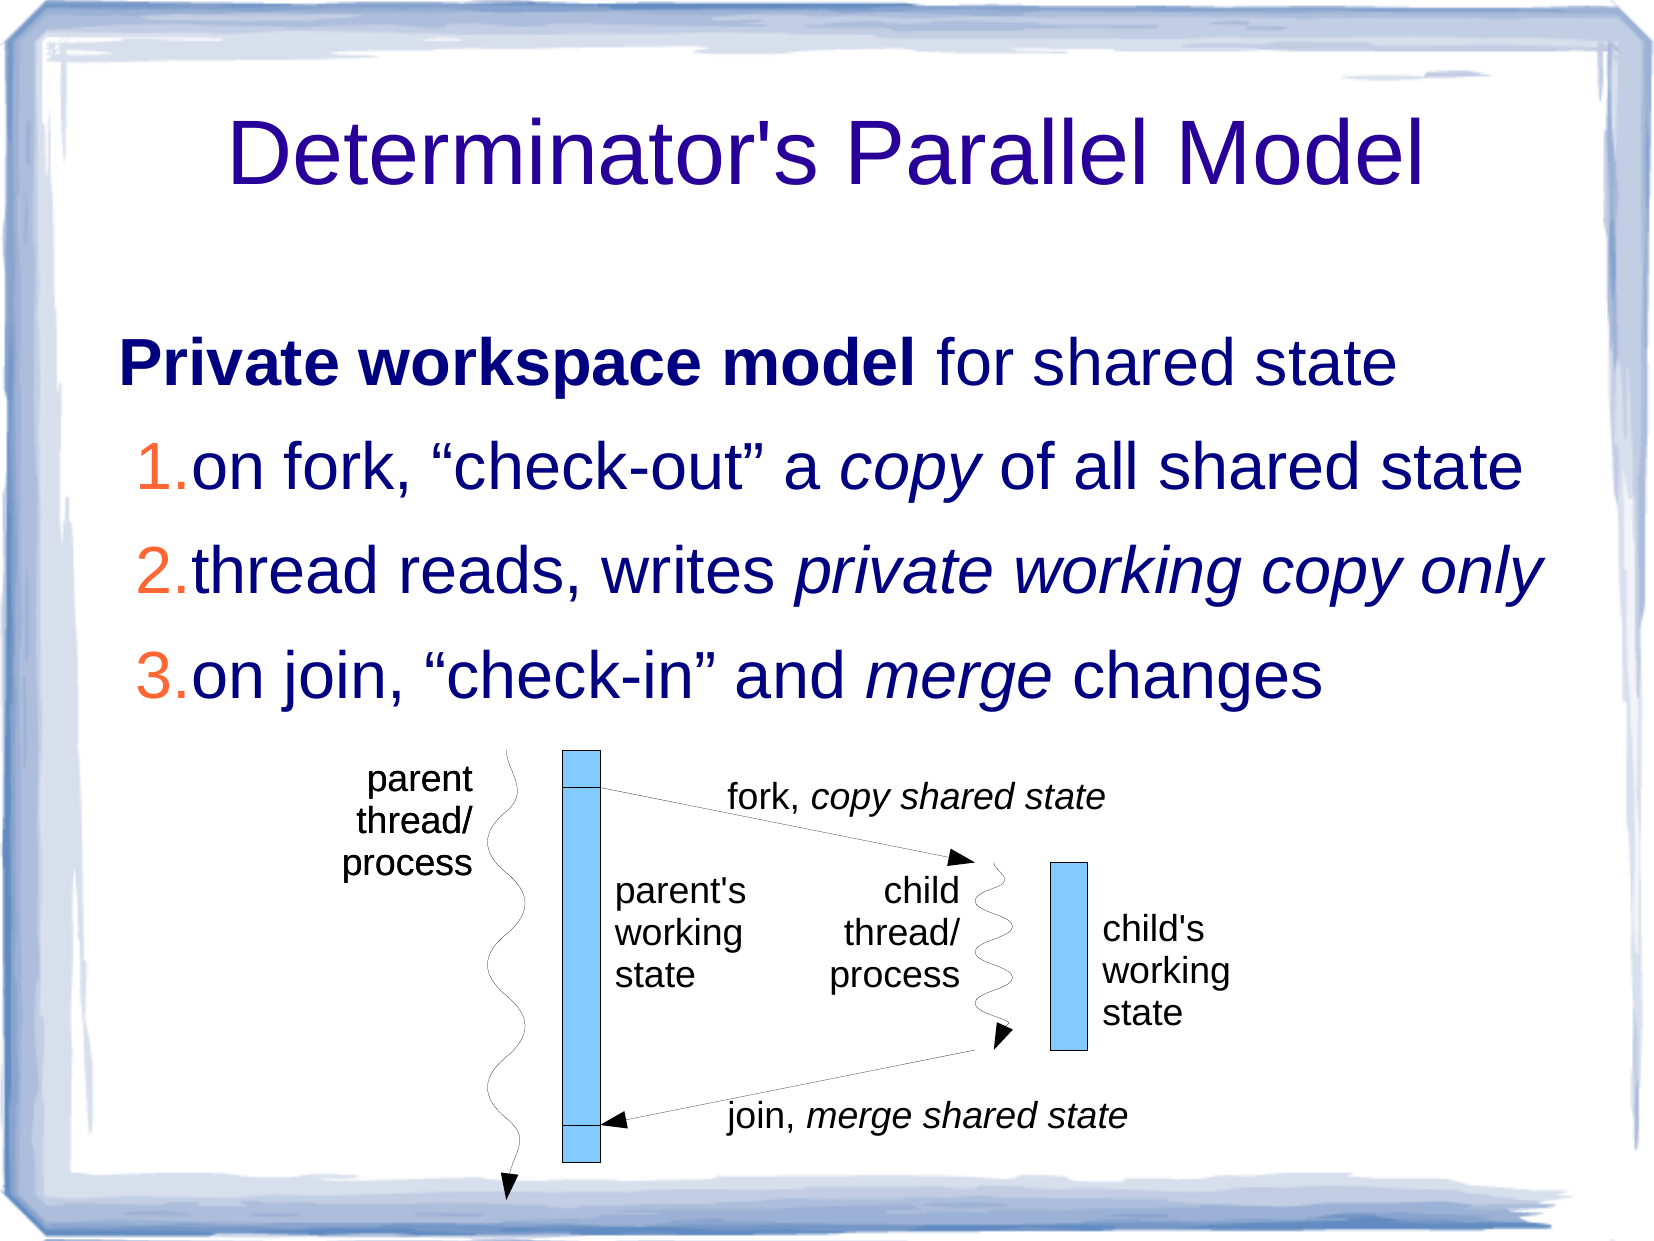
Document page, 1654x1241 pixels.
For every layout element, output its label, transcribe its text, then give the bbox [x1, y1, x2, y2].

text_box child's working state [1087, 900, 1276, 1041]
text_box fork, copy shared state [712, 768, 1201, 826]
text_box parent's working state [600, 862, 788, 1004]
text_box [562, 750, 601, 1163]
text_box child thread/ process [788, 862, 976, 1004]
text_box parent thread/ process [300, 750, 488, 891]
title Determinator's Parallel Model [82, 56, 1571, 250]
picture [0, 0, 1654, 1241]
list Private workspace model for shared state on fork, “check-out” a copy of all shared state thread reads, writes private working copy only on join, “check-in” and merge changes [118, 324, 1571, 713]
text_box join, merge shared state [712, 1087, 1201, 1145]
text_box [1050, 862, 1088, 1051]
